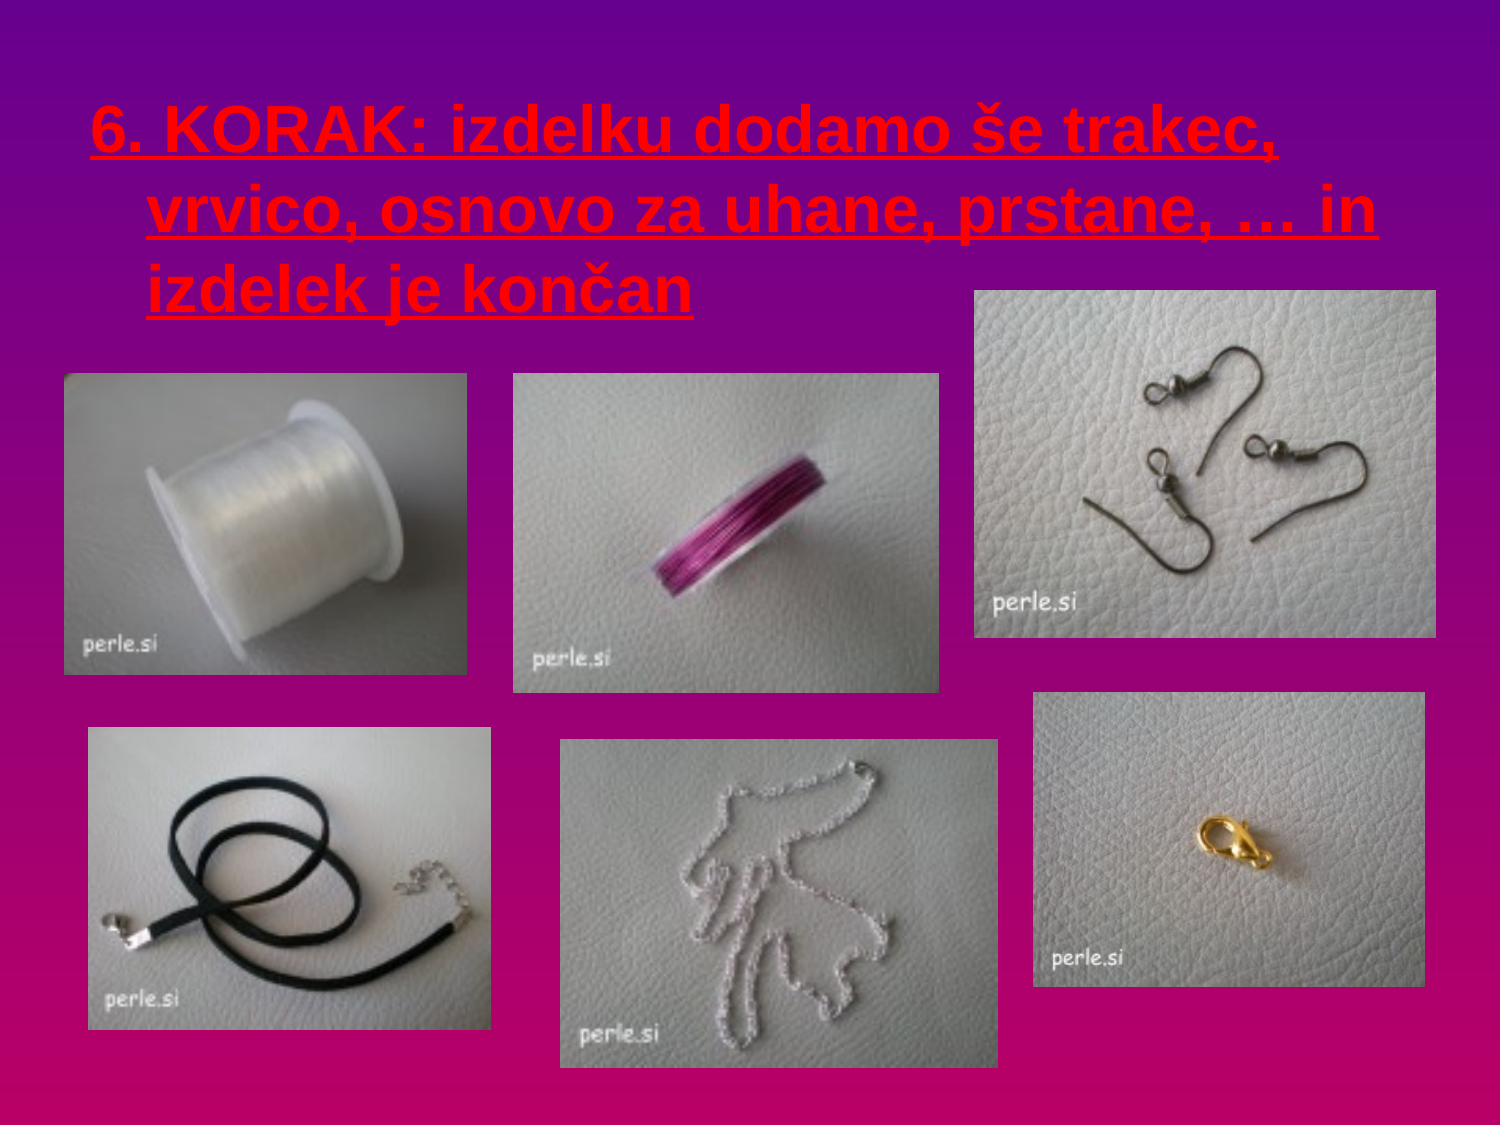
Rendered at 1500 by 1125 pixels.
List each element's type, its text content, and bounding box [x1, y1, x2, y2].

picture [513, 373, 939, 693]
picture [64, 373, 467, 675]
picture [974, 290, 1436, 638]
picture [560, 739, 998, 1068]
list 6. KORAK: izdelku dodamo še trakec, vrvico, osnovo za uhane, prstane, … in izdelek je končan [75, 78, 1425, 1005]
picture [1033, 692, 1425, 987]
picture [88, 727, 491, 1030]
